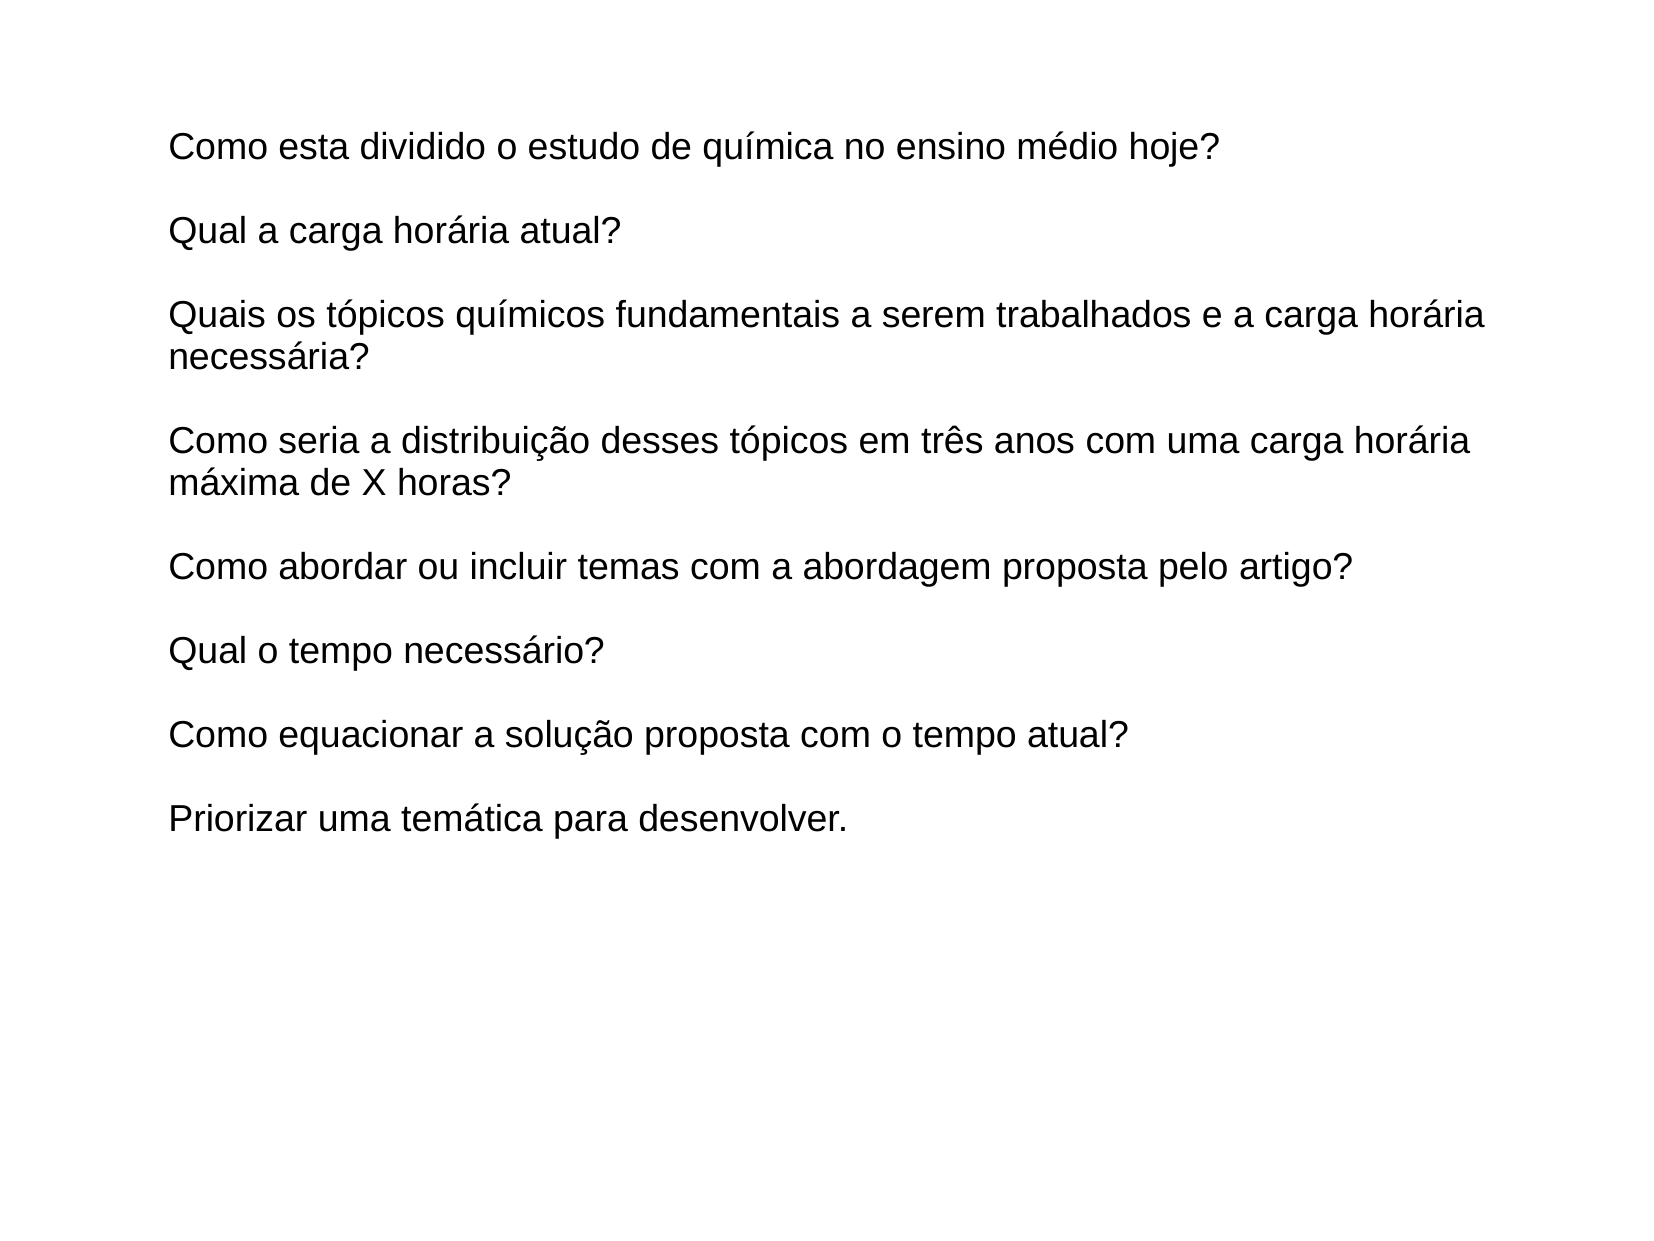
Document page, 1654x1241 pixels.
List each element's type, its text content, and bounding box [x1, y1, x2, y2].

text_box Como esta dividido o estudo de química no ensino médio hoje? Qual a carga horária atual? Quais os tópicos químicos fundamentais a serem trabalhados e a carga horária necessária? Como seria a distribuição desses tópicos em três anos com uma carga horária máxima de X horas? Como abordar ou incluir temas com a abordagem proposta pelo artigo? Qual o tempo necessário? Como equacionar a solução proposta com o tempo atual? Priorizar uma temática para desenvolver. [153, 118, 1536, 847]
